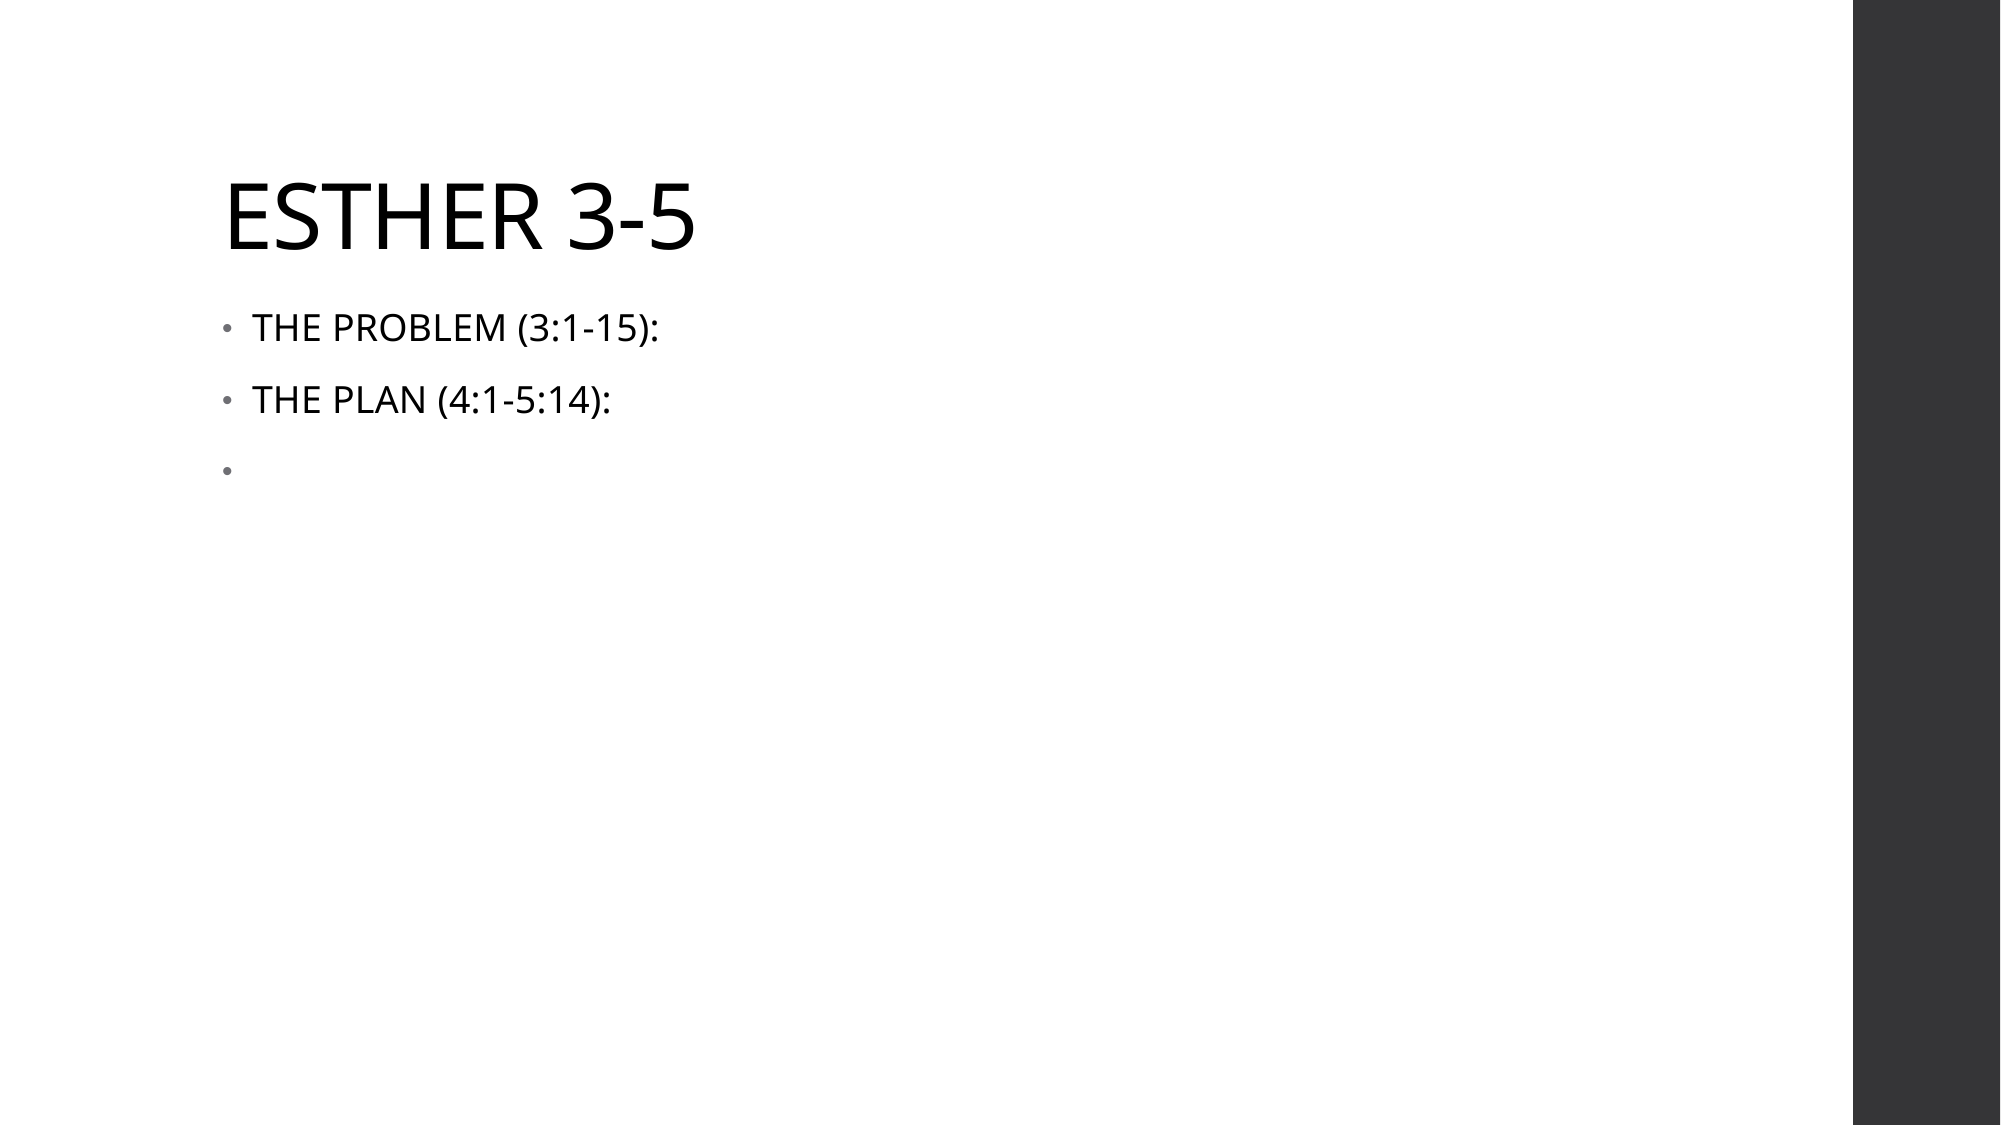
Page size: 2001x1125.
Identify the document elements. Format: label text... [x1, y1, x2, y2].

list THE PROBLEM (3:1-15): THE PLAN (4:1-5:14): [206, 299, 1617, 1014]
title ESTHER 3-5 [206, 60, 1797, 278]
